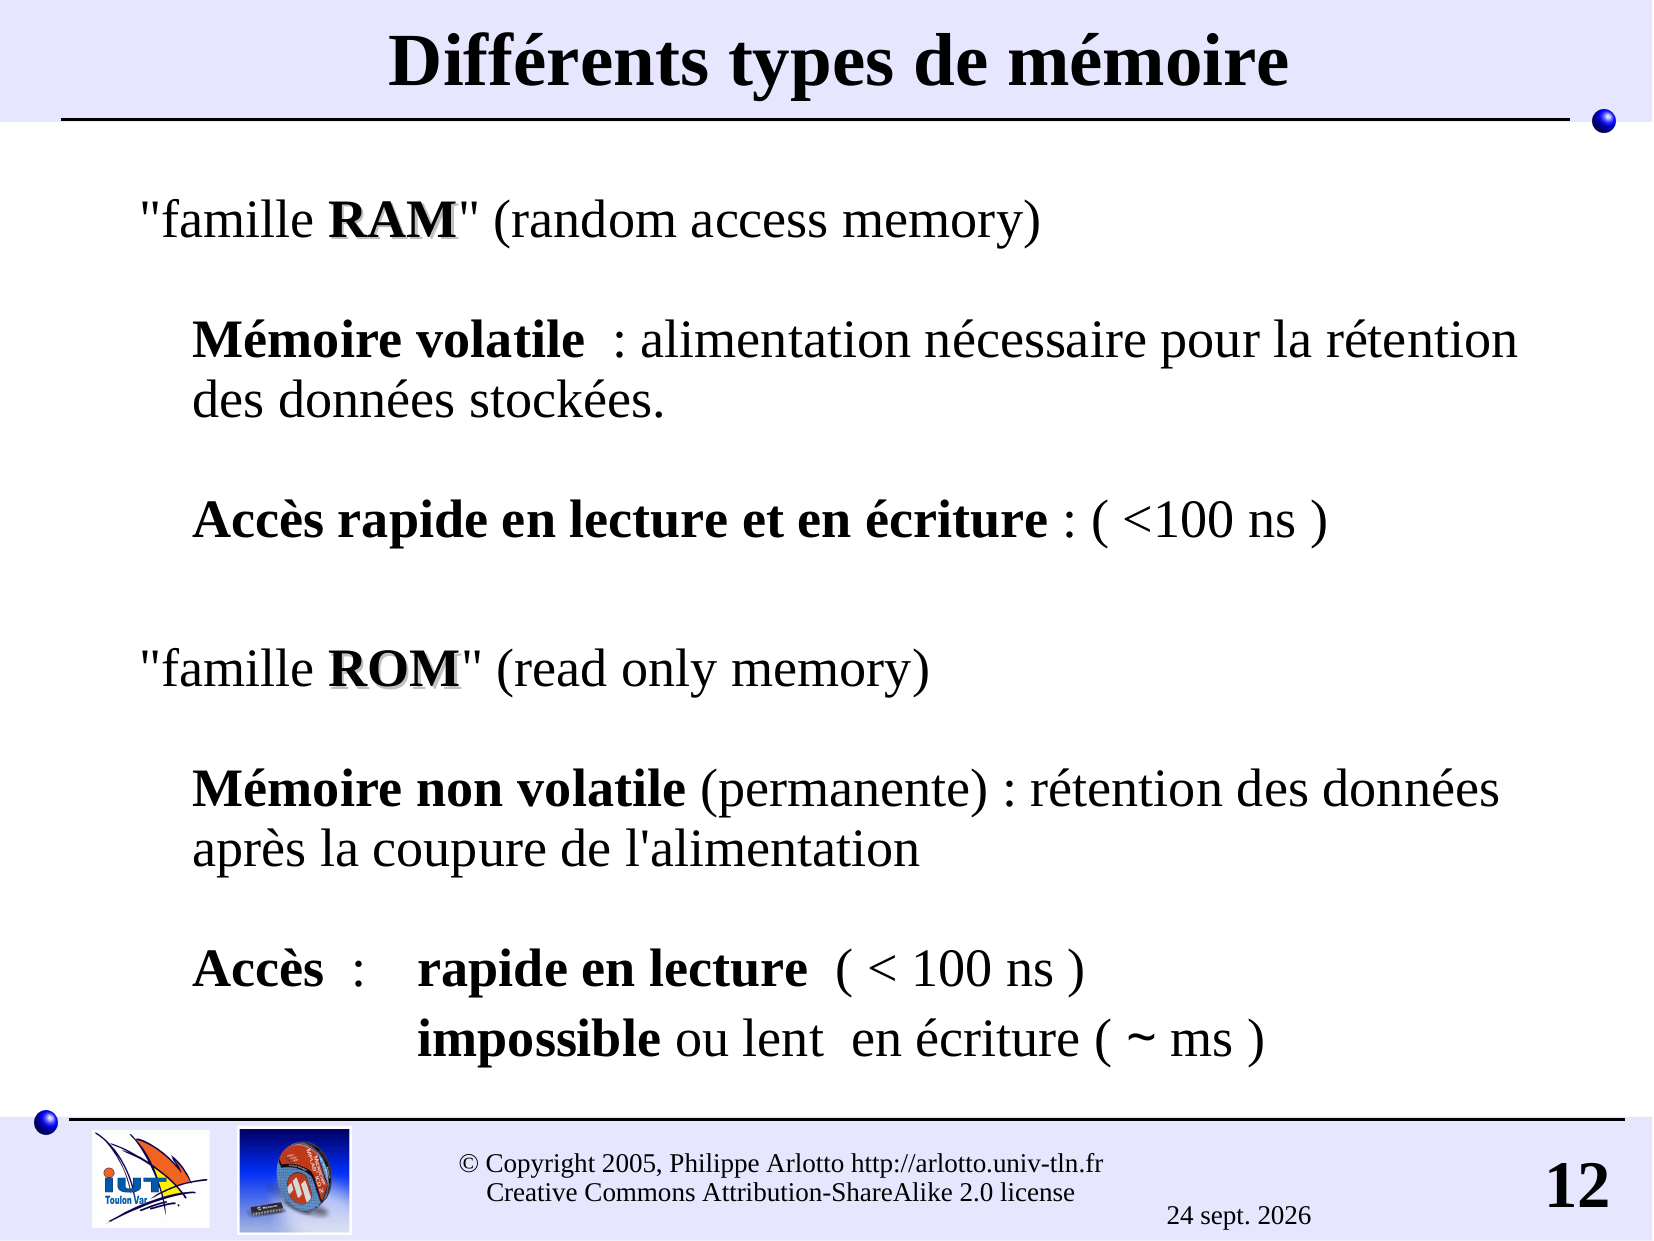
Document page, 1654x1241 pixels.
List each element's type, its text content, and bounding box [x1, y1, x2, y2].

list "famille RAM" (random access memory) Mémoire volatile : alimentation nécessaire pour la rétention des données stockées. Accès rapide en lecture et en écriture : ( <100 ns ) "famille ROM" (read only memory) Mémoire non volatile (permanente) : rétention des données après la coupure de l'alimentation Accès : rapide en lecture ( < 100 ns ) impossible ou lent en écriture ( ~ ms ) [121, 188, 1534, 1083]
title Différents types de mémoire [95, 14, 1585, 107]
picture [237, 1126, 352, 1235]
